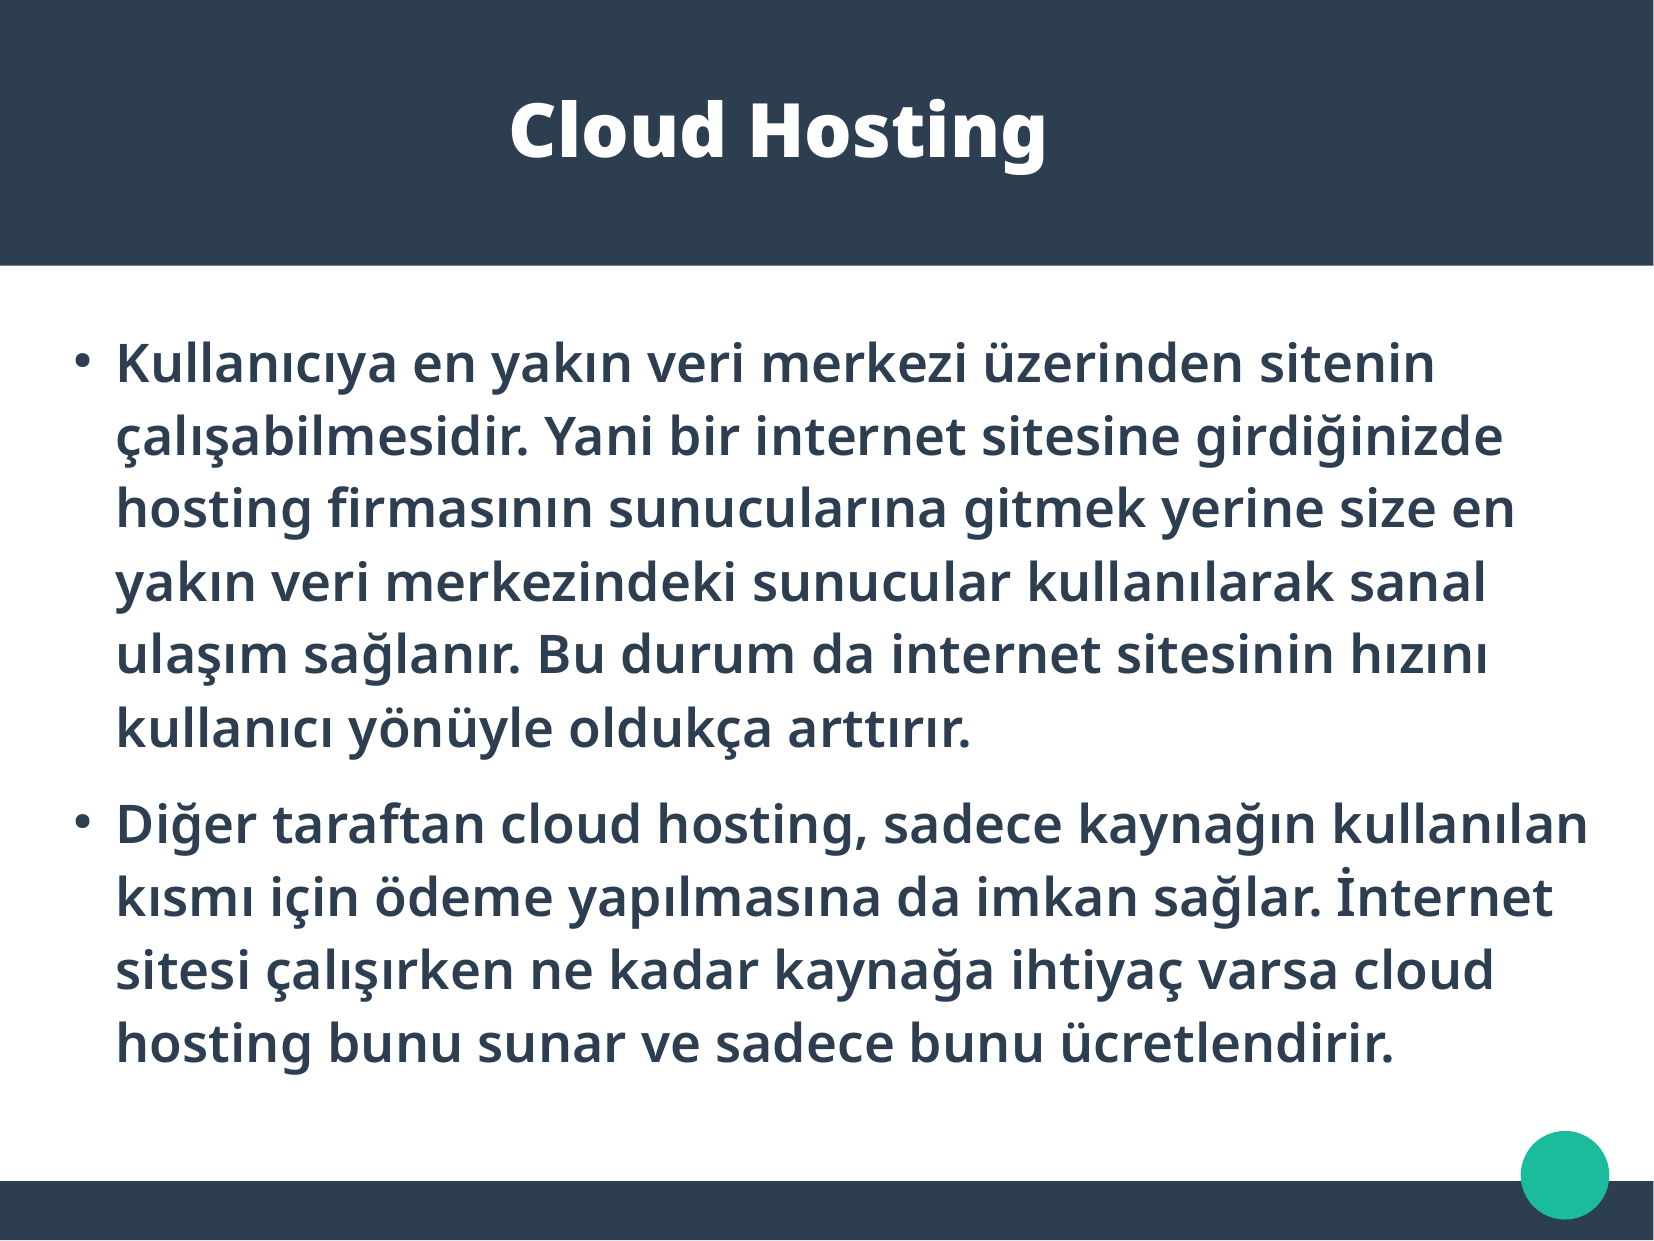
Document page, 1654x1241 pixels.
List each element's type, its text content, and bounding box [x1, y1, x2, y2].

list Kullanıcıya en yakın veri merkezi üzerinden sitenin çalışabilmesidir. Yani bir internet sitesine girdiğinizde hosting firmasının sunucularına gitmek yerine size en yakın veri merkezindeki sunucular kullanılarak sanal ulaşım sağlanır. Bu durum da internet sitesinin hızını kullanıcı yönüyle oldukça arttırır. Diğer taraftan cloud hosting, sadece kaynağın kullanılan kısmı için ödeme yapılmasına da imkan sağlar. İnternet sitesi çalışırken ne kadar kaynağa ihtiyaç varsa cloud hosting bunu sunar ve sadece bunu ücretlendirir. [59, 324, 1595, 1152]
title Cloud Hosting [59, 49, 1595, 207]
